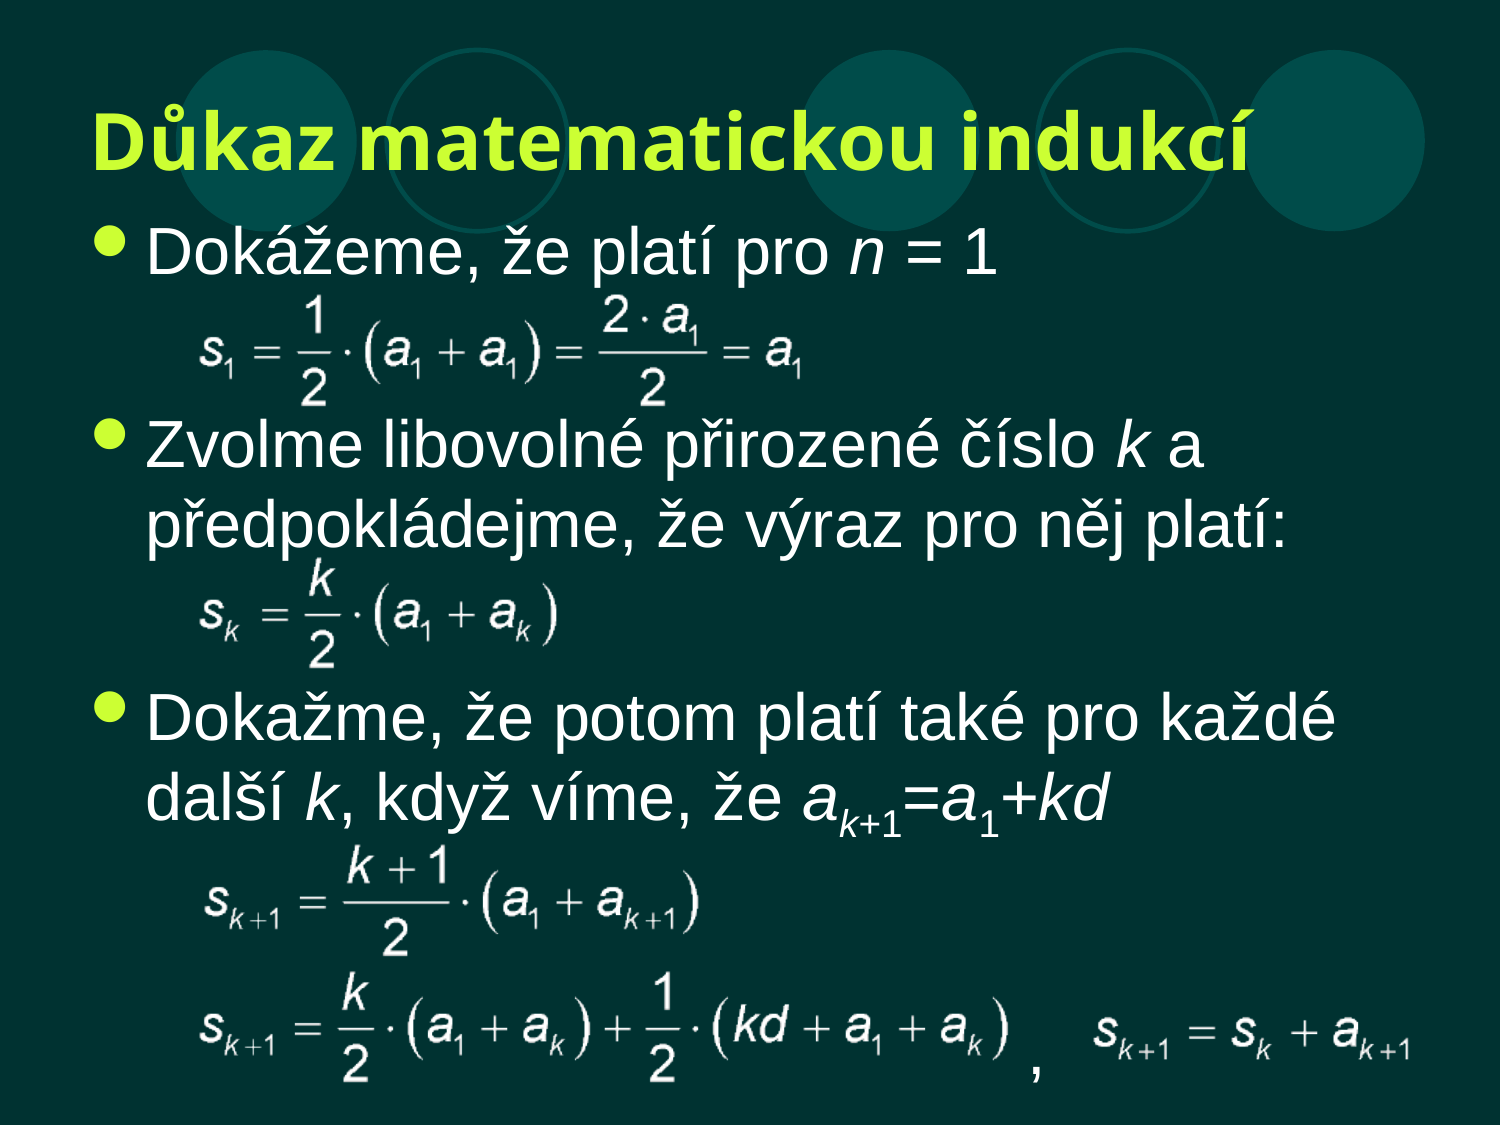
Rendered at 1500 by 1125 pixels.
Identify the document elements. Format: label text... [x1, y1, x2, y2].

picture [1081, 987, 1426, 1079]
picture [187, 537, 571, 686]
picture [187, 824, 1021, 1101]
title Důkaz matematickou indukcí [75, 45, 1426, 199]
text_box , [1012, 999, 1061, 1096]
list Dokážeme, že platí pro n = 1 Zvolme libovolné přirozené číslo k a předpokládejme, že výraz pro něj platí: Dokažme, že potom platí také pro každé další k, když víme, že ak+1=a1+kd [74, 199, 1463, 1125]
picture [187, 274, 819, 424]
